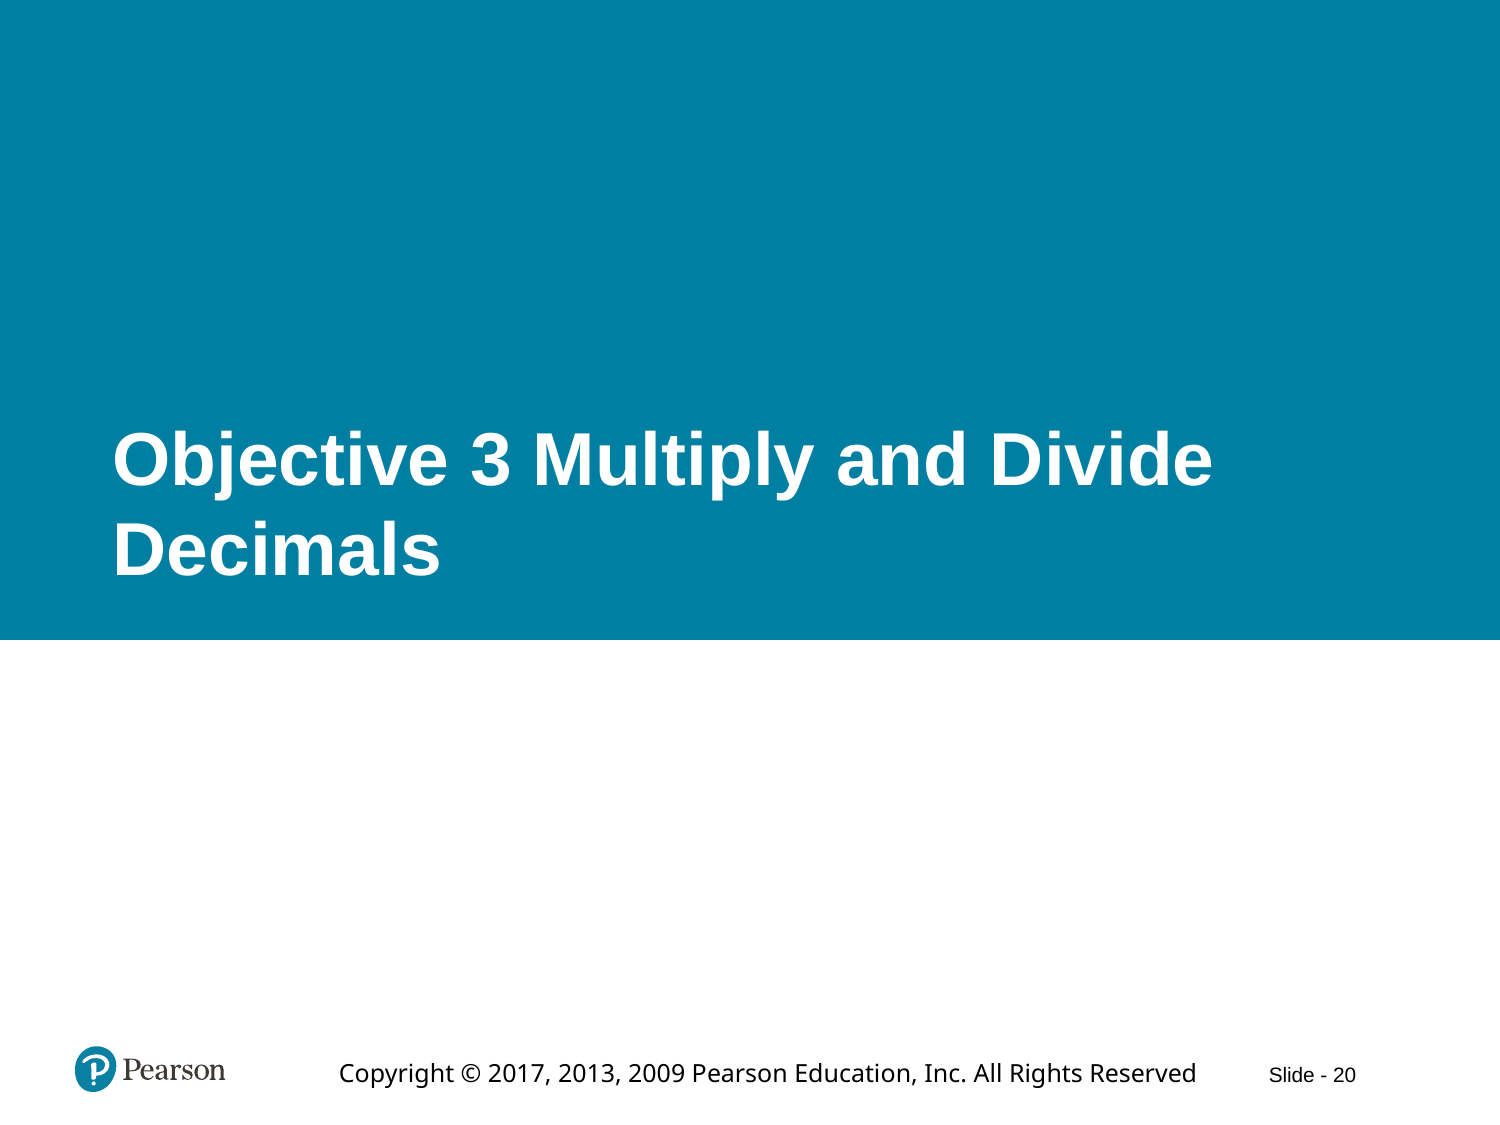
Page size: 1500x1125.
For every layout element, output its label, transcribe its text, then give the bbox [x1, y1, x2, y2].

title Objective 3 Multiply and Divide Decimals [112, 125, 1388, 591]
